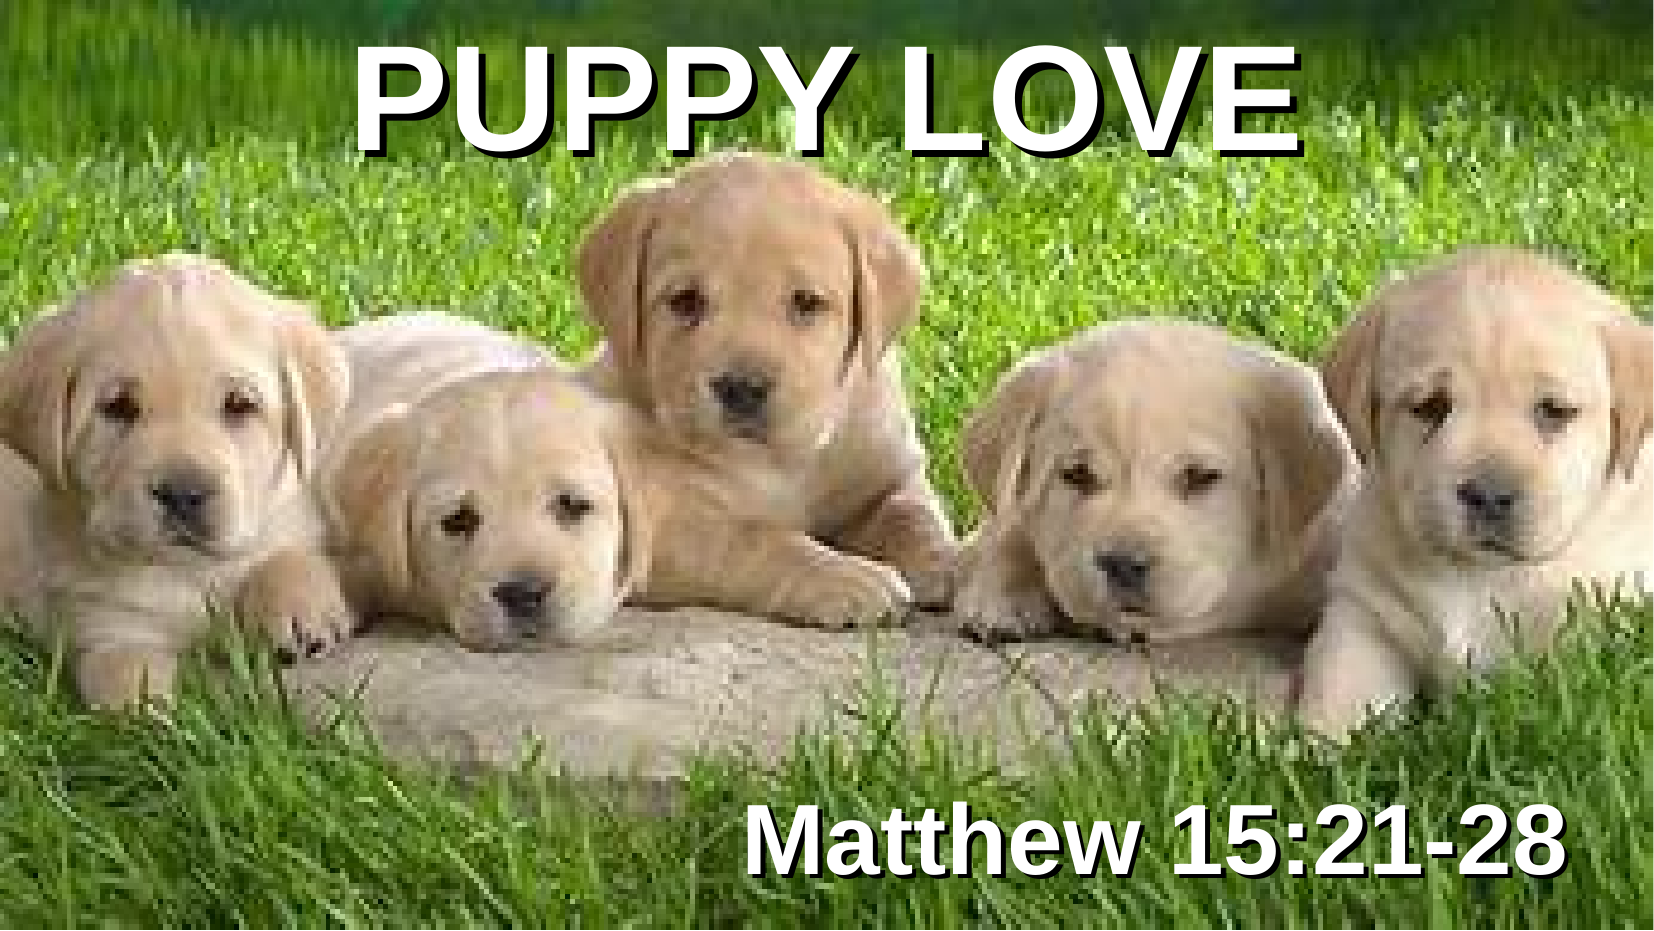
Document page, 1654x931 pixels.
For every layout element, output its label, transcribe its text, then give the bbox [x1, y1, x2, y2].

picture [0, 0, 1654, 930]
title PUPPY LOVE [82, 15, 1571, 183]
subtitle Matthew 15:21-28 [645, 750, 1654, 930]
